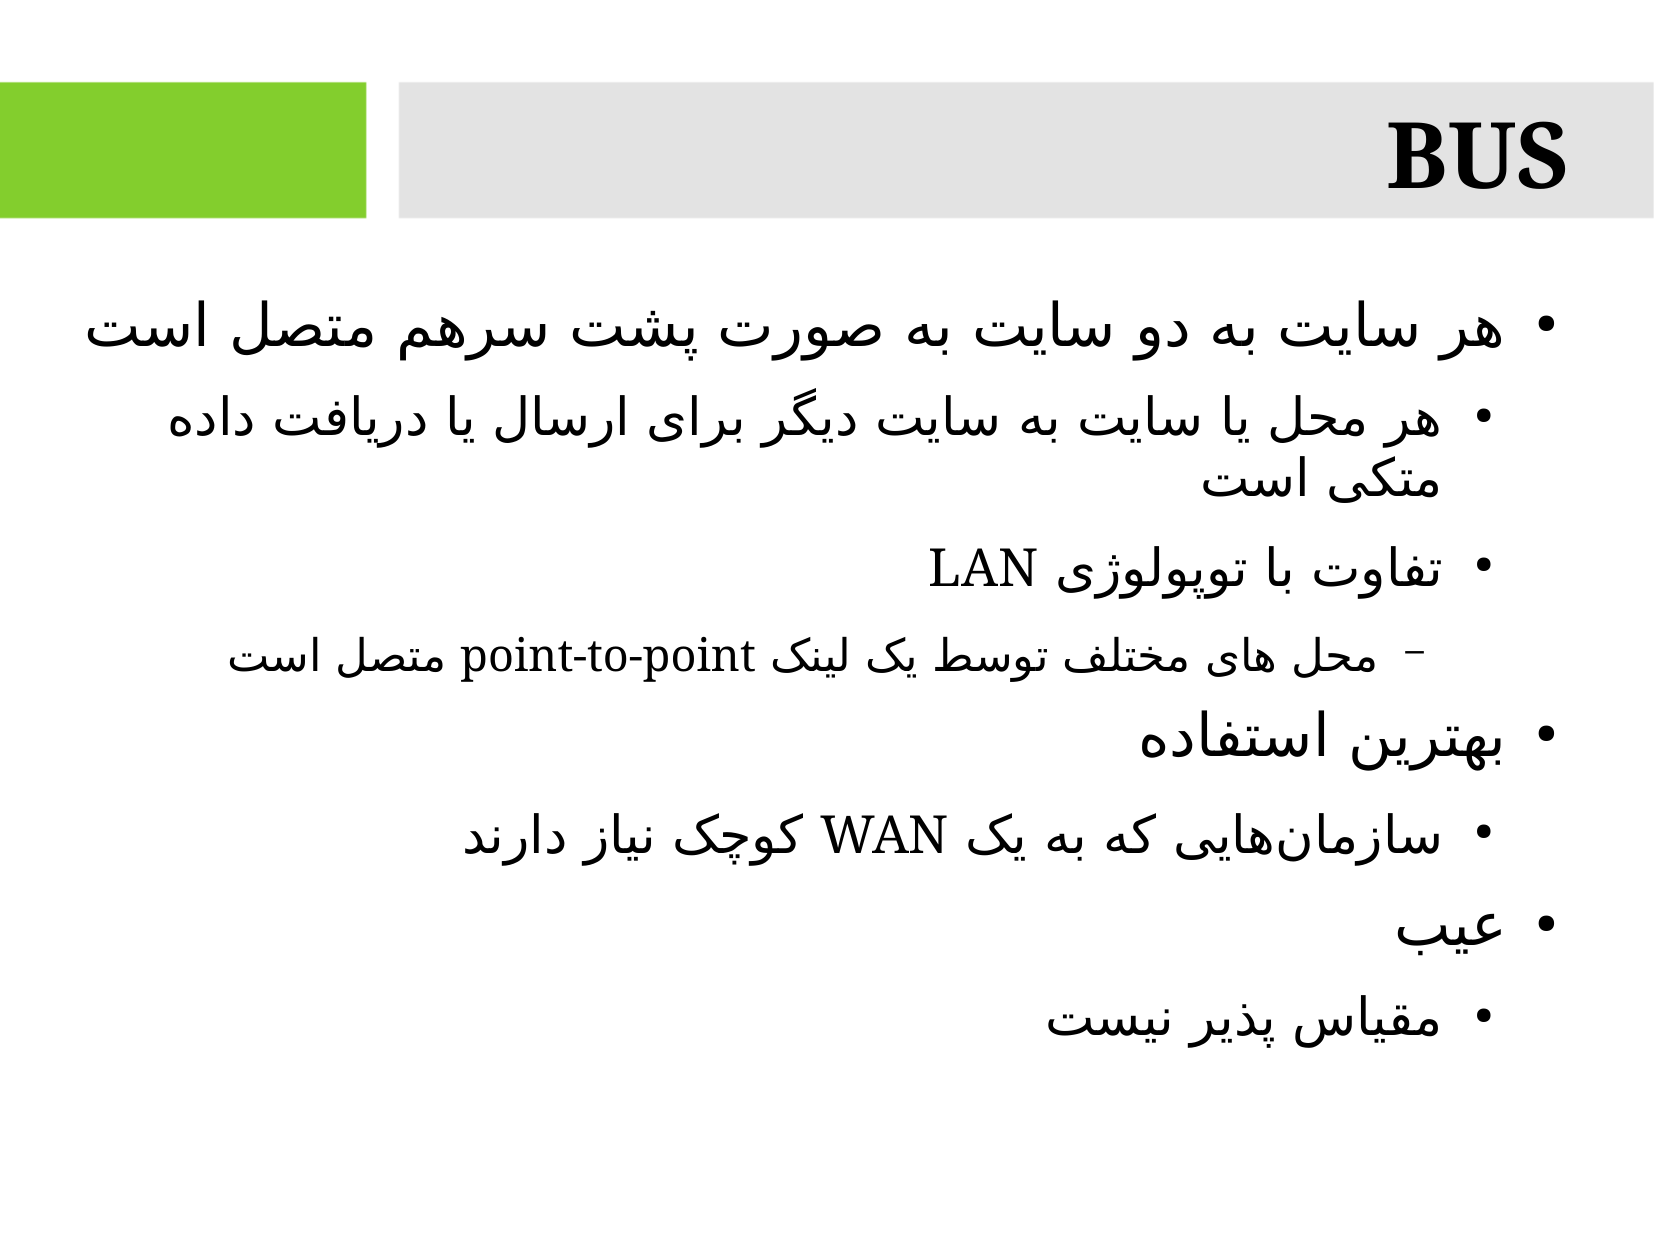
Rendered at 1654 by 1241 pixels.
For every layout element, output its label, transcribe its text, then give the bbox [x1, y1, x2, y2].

picture [0, 0, 1654, 1241]
title BUS [82, 49, 1571, 257]
list هر سایت به دو سایت به صورت پشت سرهم متصل است هر محل یا سایت به سایت دیگر برای ارسال یا دریافت داده متکی است تفاوت با توپولوژی LAN محل های مختلف توسط یک لینک point-to-point متصل است بهترین استفاده سازمان‌هایی که به یک WAN کوچک نیاز دارند عیب مقیاس پذیر نیست [82, 290, 1571, 1109]
